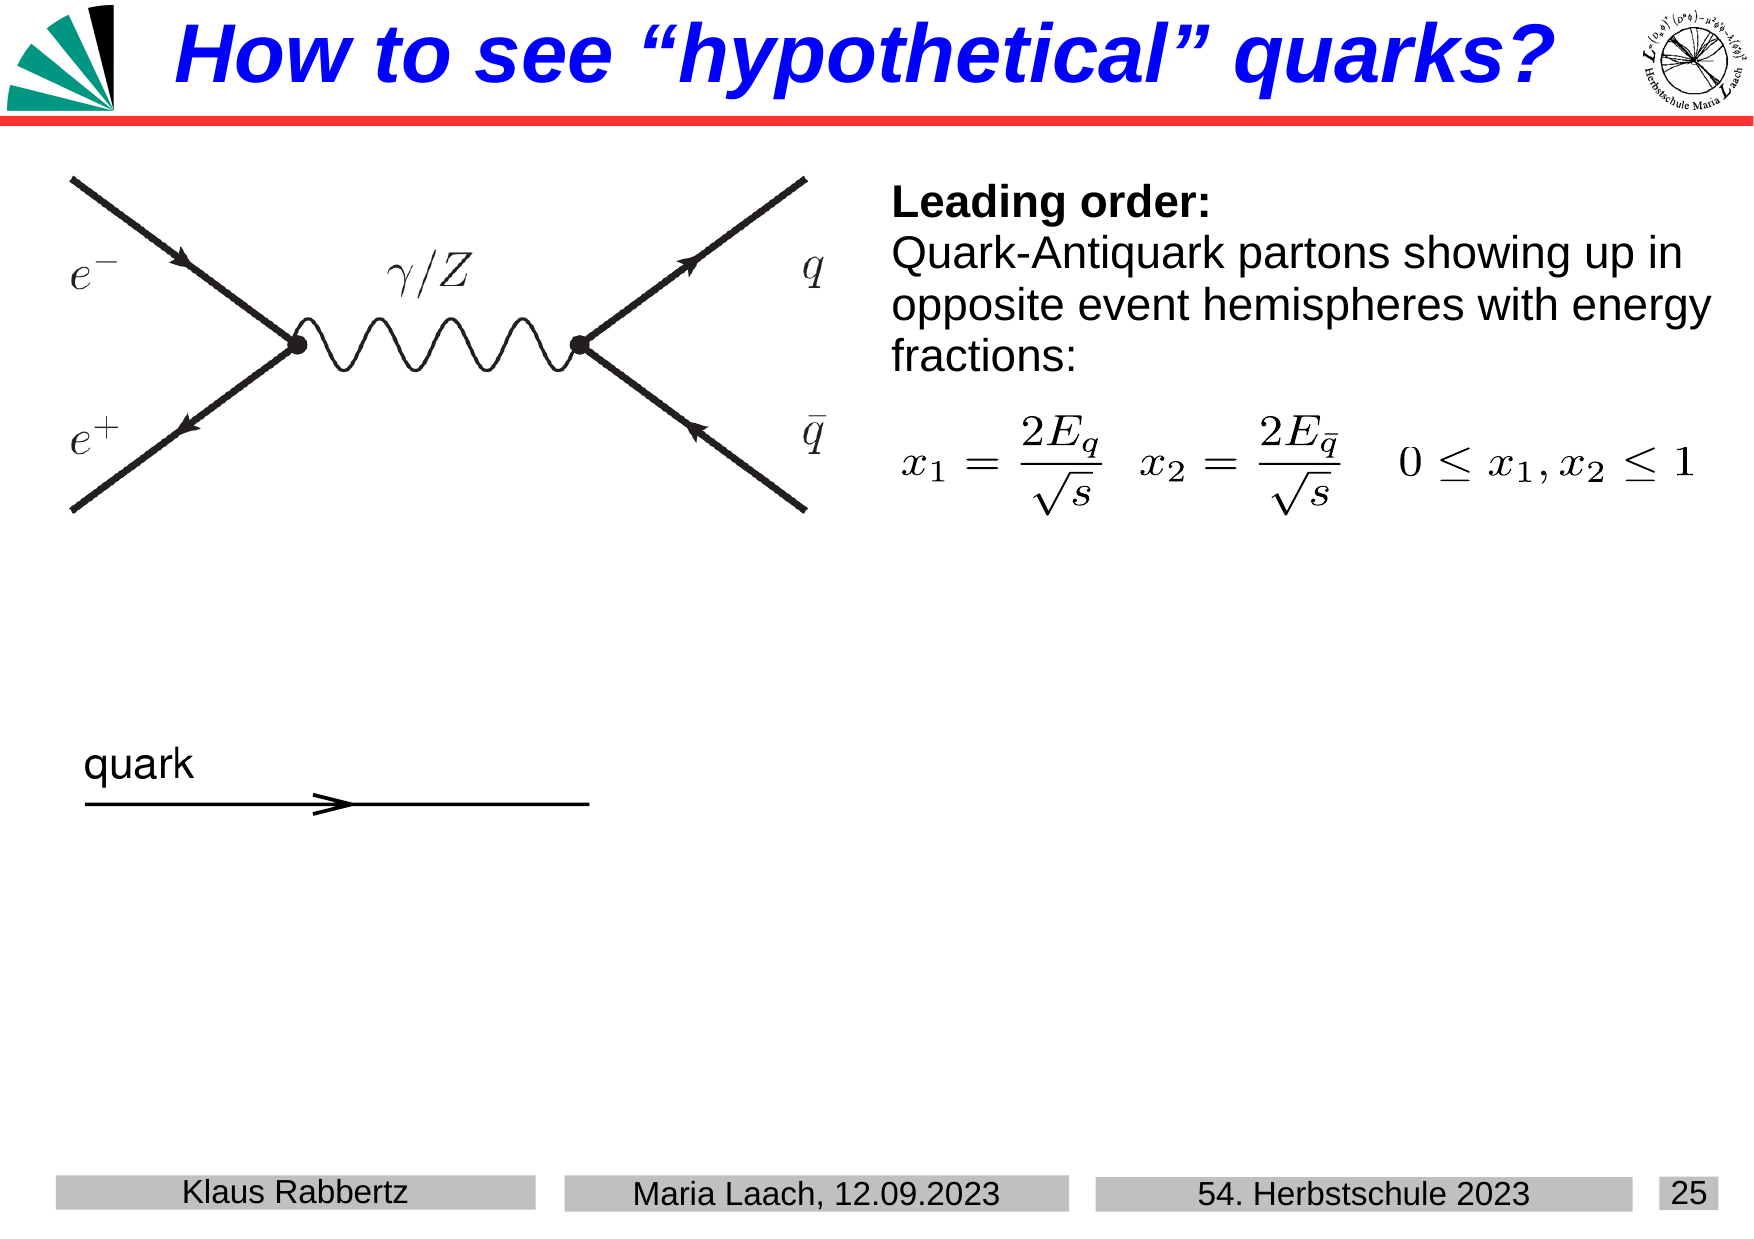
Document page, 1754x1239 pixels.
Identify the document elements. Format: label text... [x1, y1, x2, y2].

title How to see “hypothetical” quarks? [120, 0, 1612, 156]
text_box Leading order: Quark-Antiquark partons showing up in opposite event hemispheres with energy fractions: [879, 169, 1725, 387]
picture [77, 580, 867, 1120]
picture [59, 168, 834, 521]
picture [1138, 415, 1342, 516]
picture [1398, 447, 1697, 484]
picture [900, 415, 1102, 516]
picture [7, 5, 114, 112]
picture [1643, 10, 1747, 110]
